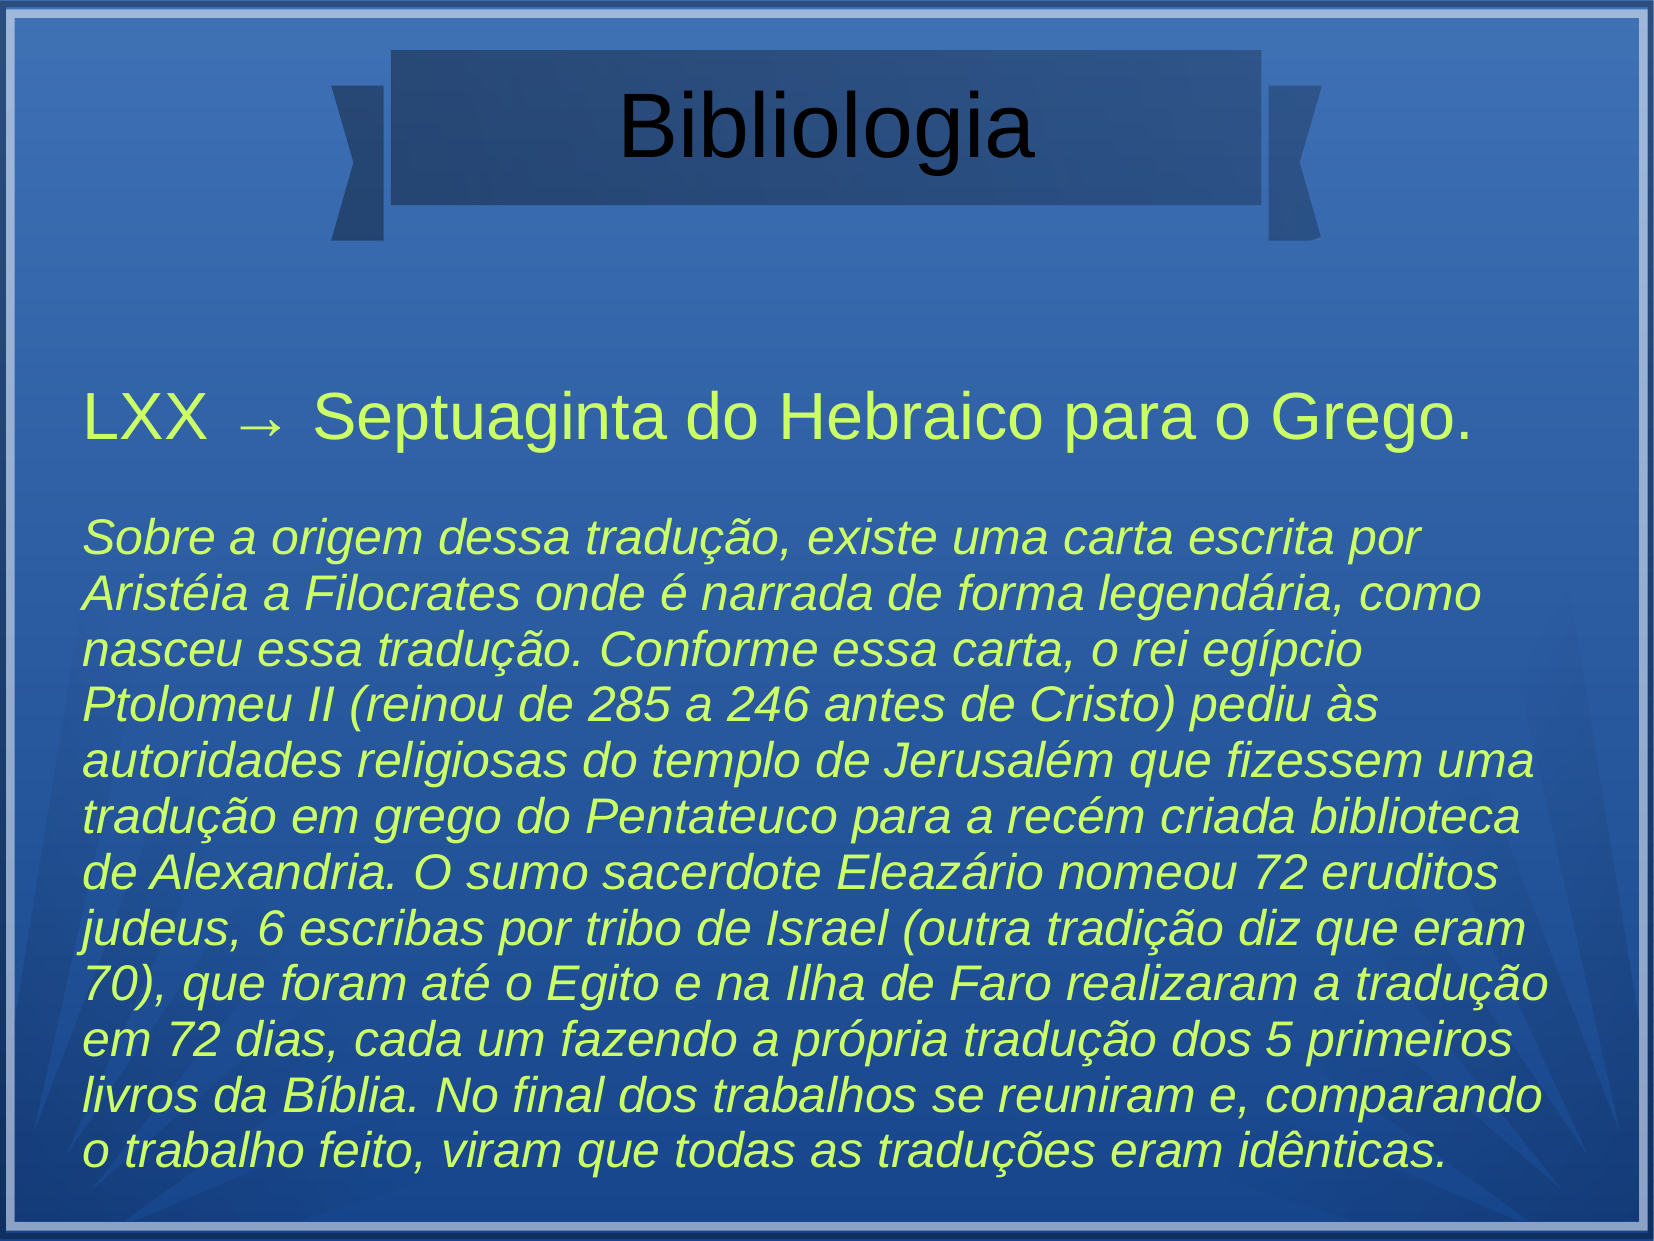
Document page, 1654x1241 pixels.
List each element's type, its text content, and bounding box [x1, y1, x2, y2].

title Bibliologia [389, 47, 1264, 205]
subtitle LXX → Septuaginta do Hebraico para o Grego. Sobre a origem dessa tradução, existe uma carta escrita por Aristéia a Filocrates onde é narrada de forma legendária, como nasceu essa tradução. Conforme essa carta, o rei egípcio Ptolomeu II (reinou de 285 a 246 antes de Cristo) pediu às autoridades religiosas do templo de Jerusalém que fizessem uma tradução em grego do Pentateuco para a recém criada biblioteca de Alexandria. O sumo sacerdote Eleazário nomeou 72 eruditos judeus, 6 escribas por tribo de Israel (outra tradição diz que eram 70), que foram até o Egito e na Ilha de Faro realizaram a tradução em 72 dias, cada um fazendo a própria tradução dos 5 primeiros livros da Bíblia. No final dos trabalhos se reuniram e, comparando o trabalho feito, viram que todas as traduções eram idênticas. [82, 299, 1571, 1241]
